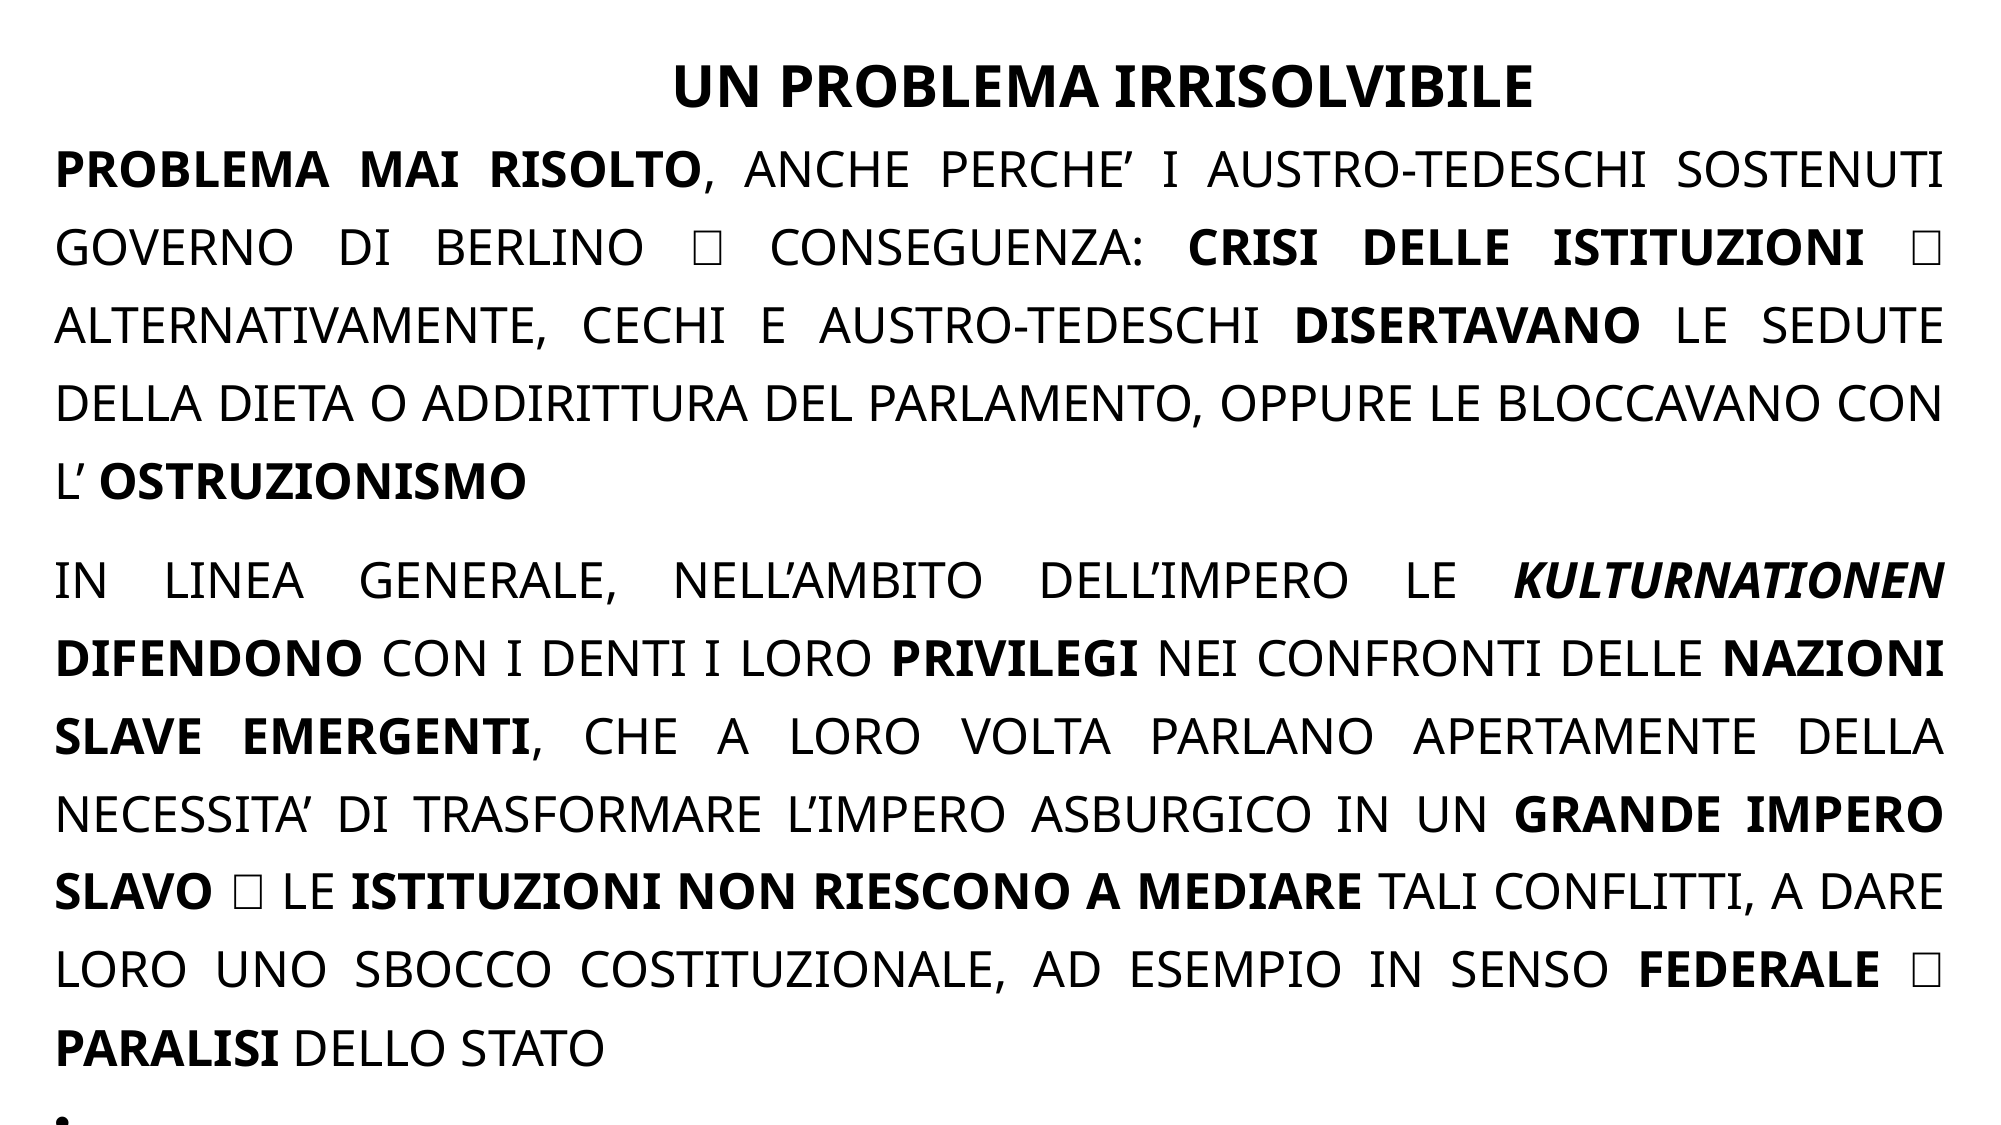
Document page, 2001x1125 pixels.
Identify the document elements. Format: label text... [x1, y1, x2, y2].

title UN PROBLEMA IRRISOLVIBILE [241, 49, 1967, 76]
list PROBLEMA MAI RISOLTO, ANCHE PERCHE’ I AUSTRO-TEDESCHI SOSTENUTI GOVERNO DI BERLINO  CONSEGUENZA: CRISI DELLE ISTITUZIONI  ALTERNATIVAMENTE, CECHI E AUSTRO-TEDESCHI DISERTAVANO LE SEDUTE DELLA DIETA O ADDIRITTURA DEL PARLAMENTO, OPPURE LE BLOCCAVANO CON L’ OSTRUZIONISMO IN LINEA GENERALE, NELL’AMBITO DELL’IMPERO LE KULTURNATIONEN DIFENDONO CON I DENTI I LORO PRIVILEGI NEI CONFRONTI DELLE NAZIONI SLAVE EMERGENTI, CHE A LORO VOLTA PARLANO APERTAMENTE DELLA NECESSITA’ DI TRASFORMARE L’IMPERO ASBURGICO IN UN GRANDE IMPERO SLAVO  LE ISTITUZIONI NON RIESCONO A MEDIARE TALI CONFLITTI, A DARE LORO UNO SBOCCO COSTITUZIONALE, AD ESEMPIO IN SENSO FEDERALE  PARALISI DELLO STATO [39, 112, 1967, 1104]
